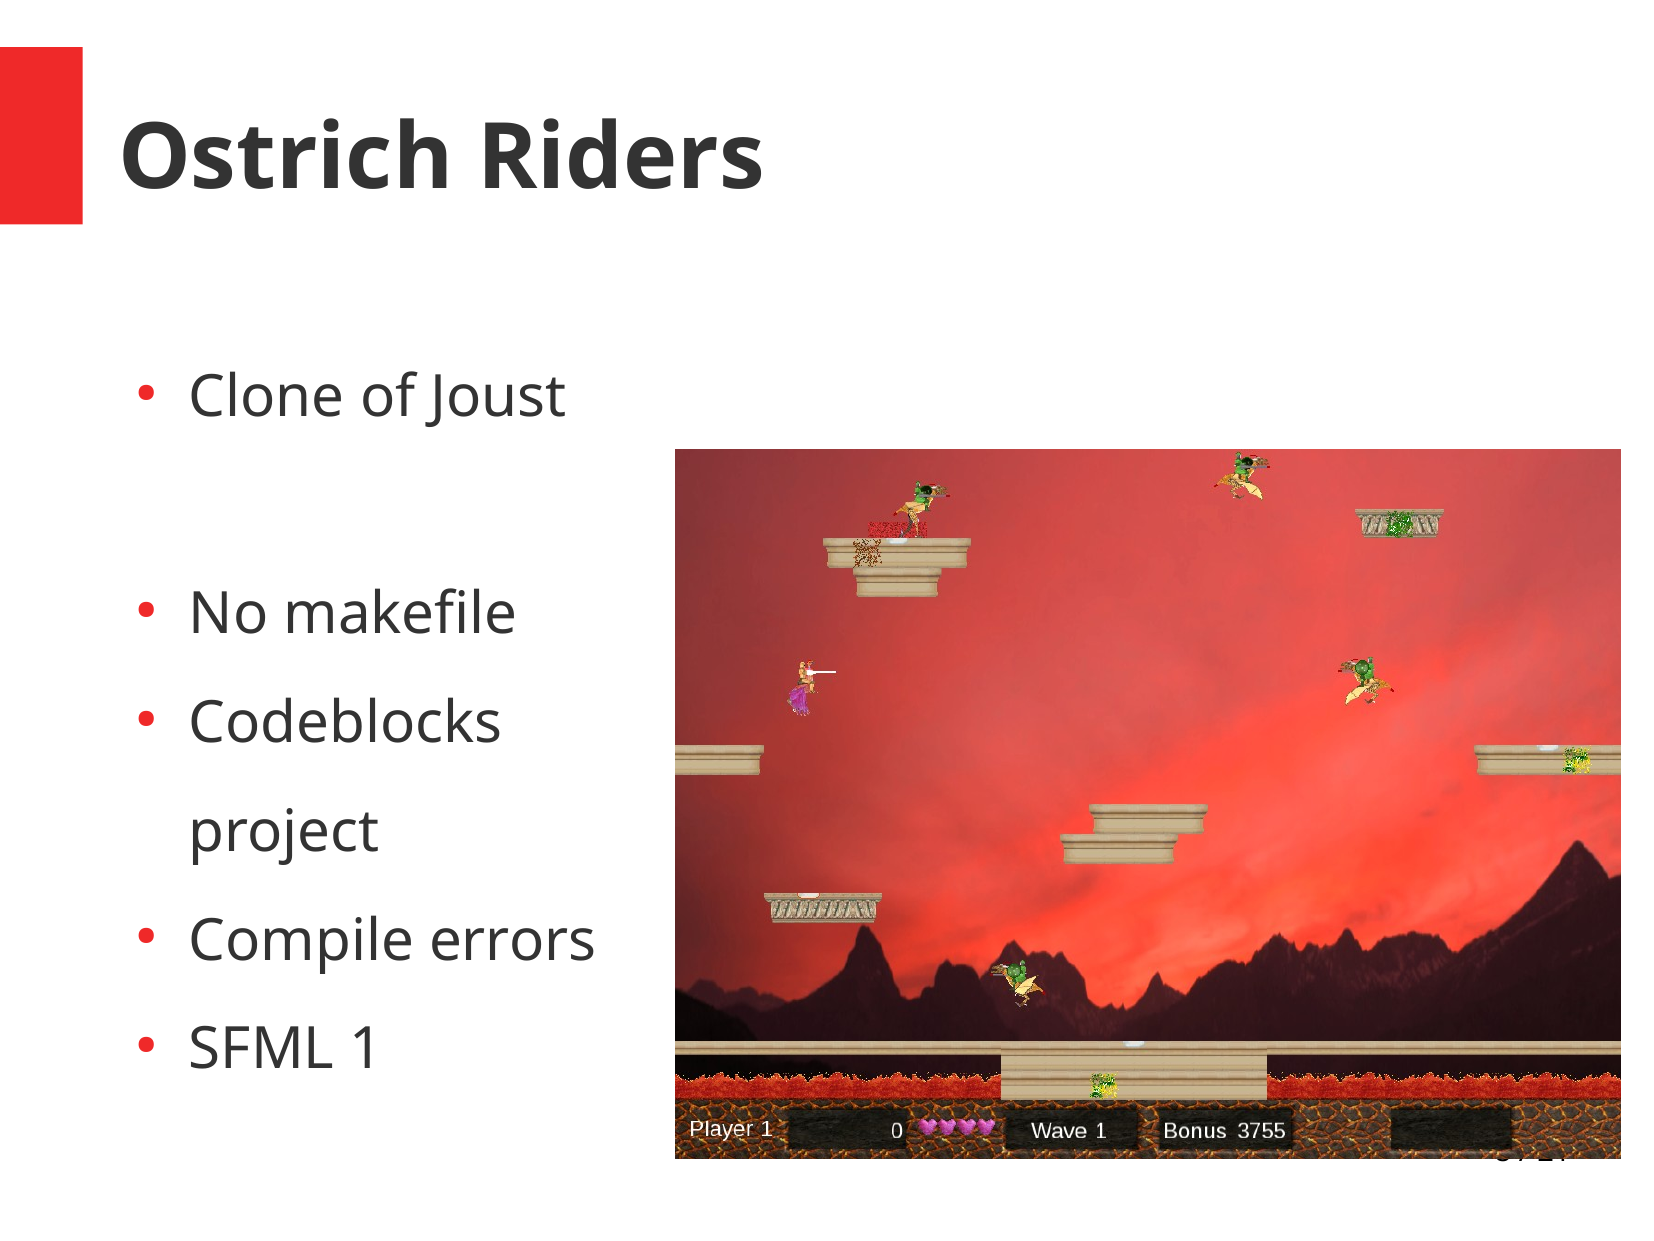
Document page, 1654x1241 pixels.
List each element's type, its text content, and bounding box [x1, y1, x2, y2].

title Ostrich Riders [118, 49, 1571, 257]
list Clone of Joust No makefile Codeblocks project Compile errors SFML 1 [118, 354, 1536, 1074]
picture [675, 449, 1621, 1159]
